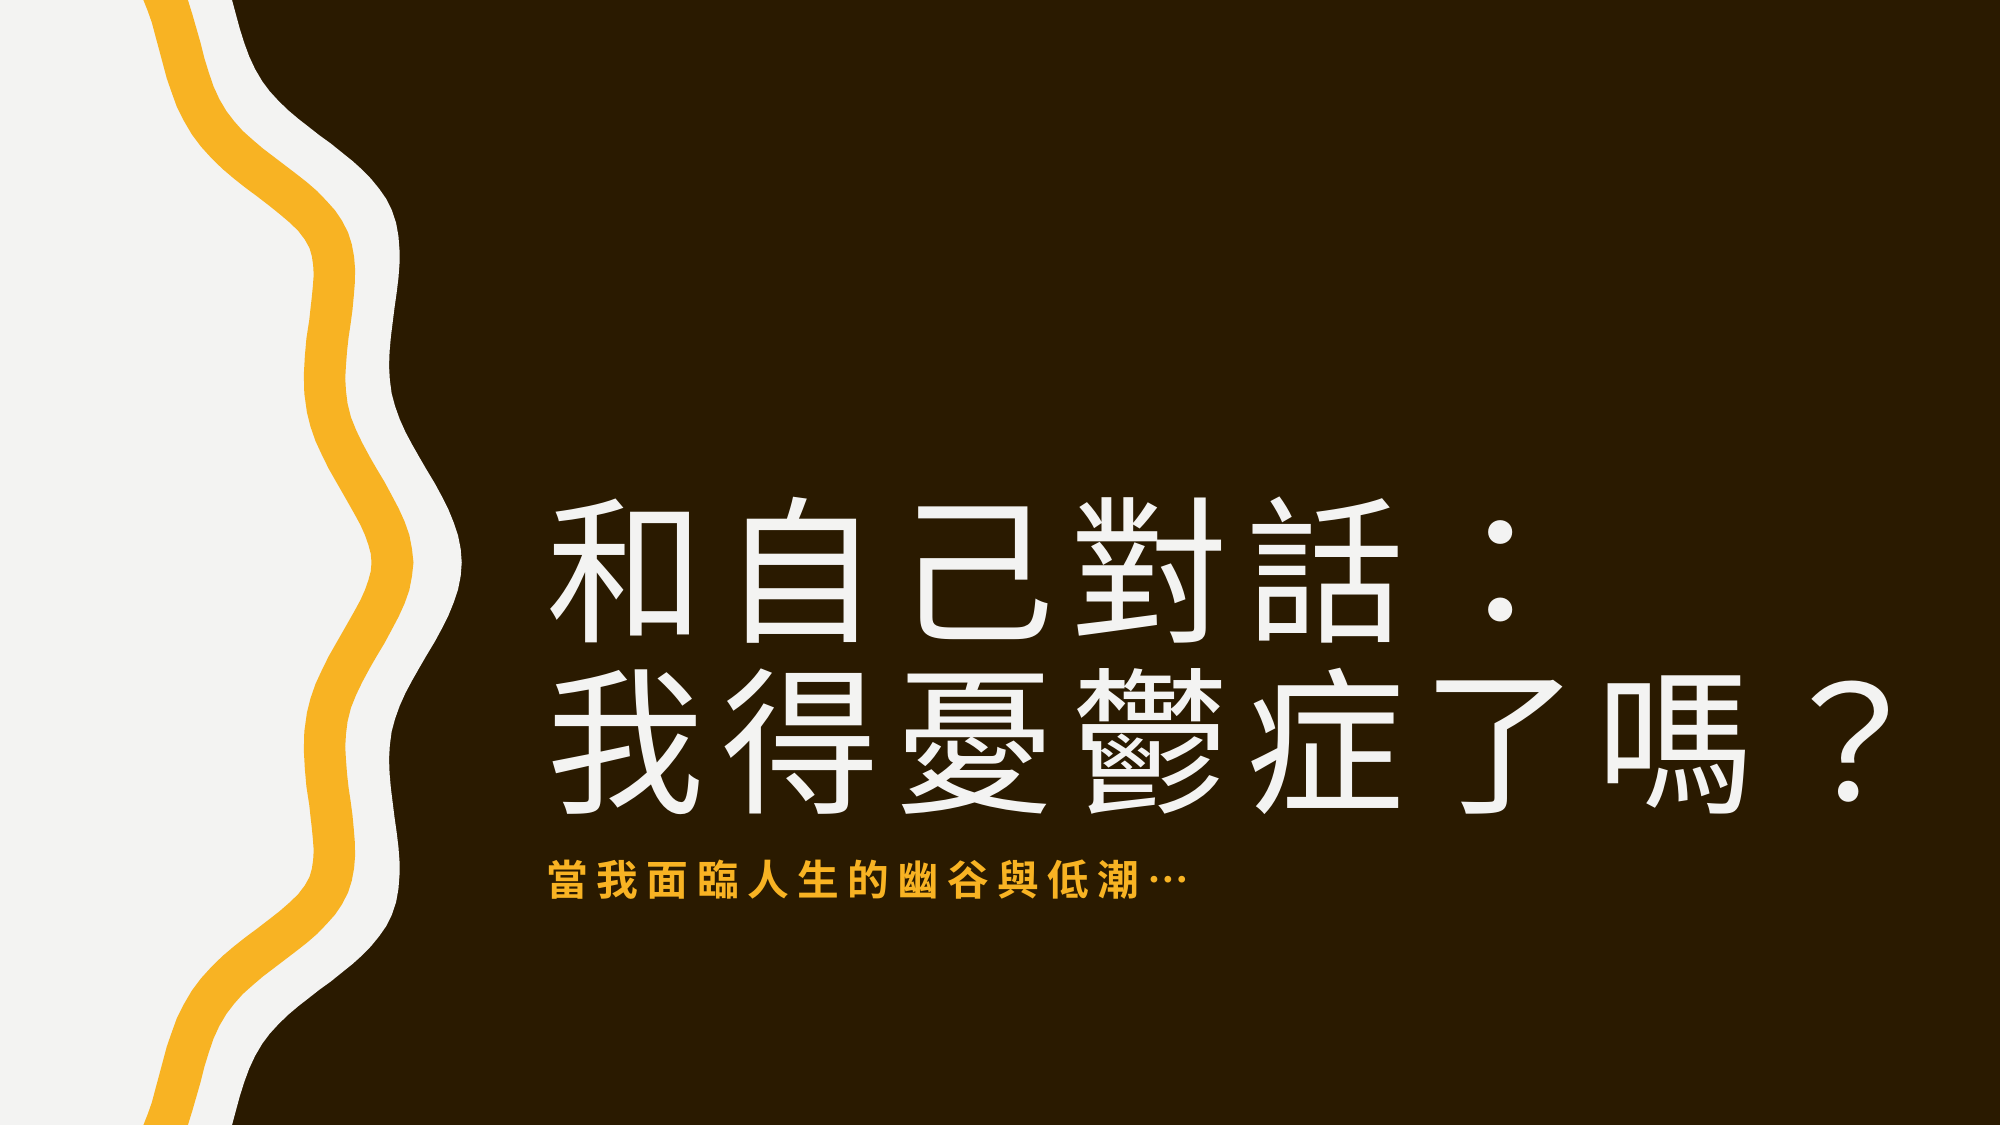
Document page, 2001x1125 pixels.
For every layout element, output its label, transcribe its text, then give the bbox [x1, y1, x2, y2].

list 當我面臨人生的幽谷與低潮… [568, 726, 1720, 883]
title 和自己對話： 我得憂鬱症了嗎？ [539, 415, 1883, 668]
